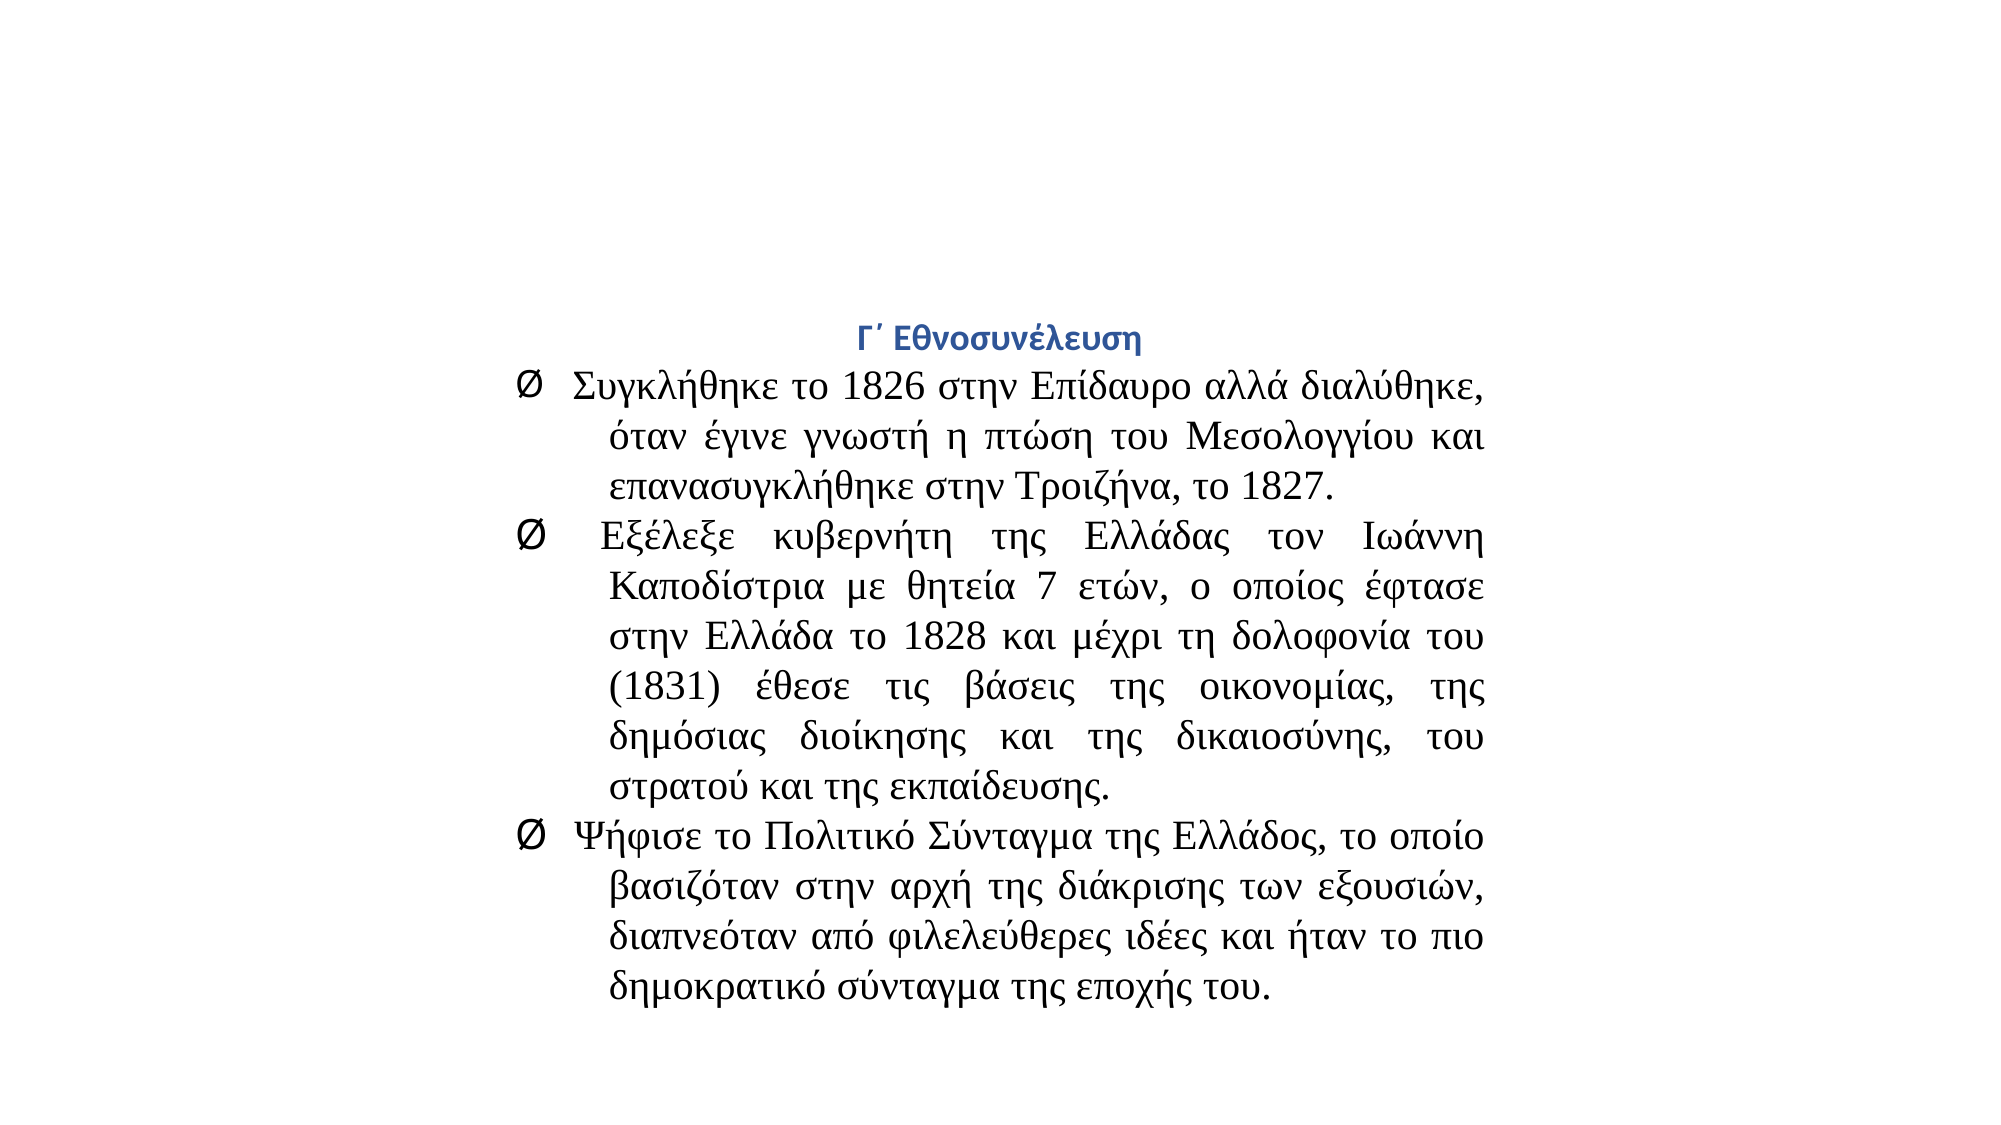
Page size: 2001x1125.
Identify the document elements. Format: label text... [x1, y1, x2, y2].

text_box Γ΄ Εθνοσυνέλευση Συγκλήθηκε το 1826 στην Επίδαυρο αλλά διαλύθηκε, όταν έγινε γνωστή η πτώση του Μεσολογγίου και επανασυγκλήθηκε στην Τροιζήνα, το 1827. Εξέλεξε κυβερνήτη της Ελλάδας τον Ιωάννη Καποδίστρια με θητεία 7 ετών, ο οποίος έφτασε στην Ελλάδα το 1828 και μέχρι τη δολοφονία του (1831) έθεσε τις βάσεις της οικονομίας, της δημόσιας διοίκησης και της δικαιοσύνης, του στρατού και της εκπαίδευσης. Ψήφισε το Πολιτικό Σύνταγμα της Ελλάδος, το οποίο βασιζόταν στην αρχή της διάκρισης των εξουσιών, διαπνεόταν από φιλελεύθερες ιδέες και ήταν το πιο δημοκρατικό σύνταγμα της εποχής του. [500, 305, 1501, 1023]
